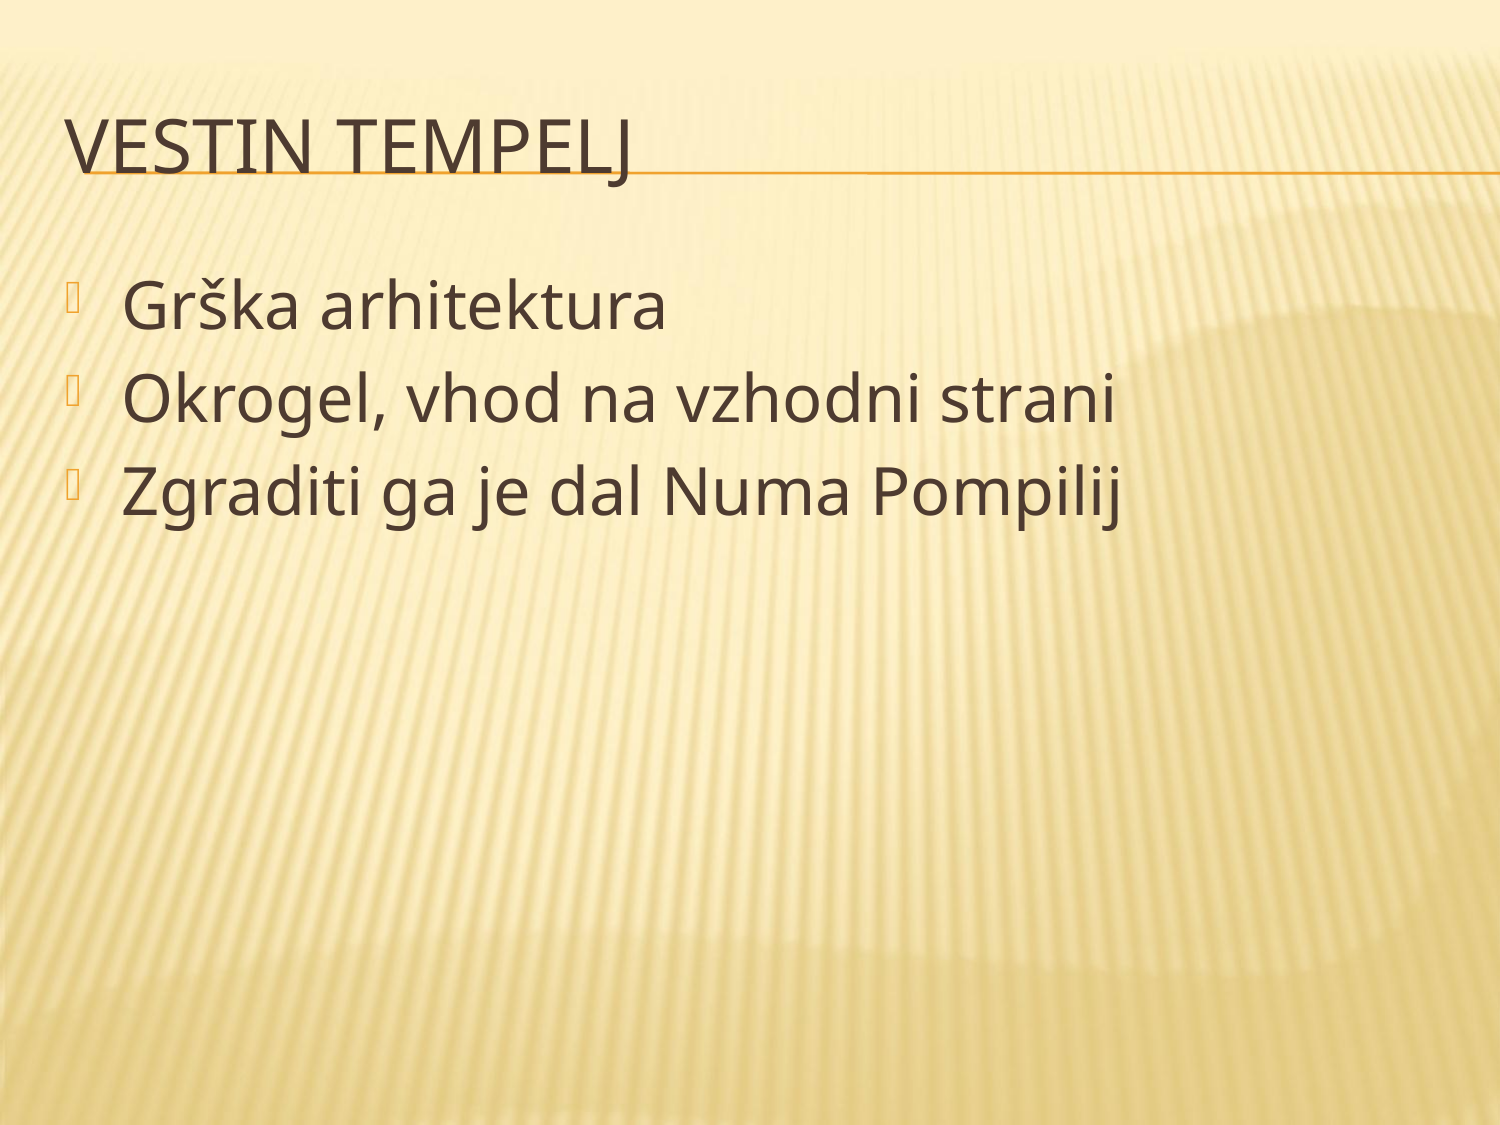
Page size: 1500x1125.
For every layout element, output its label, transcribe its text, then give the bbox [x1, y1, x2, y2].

picture [0, 0, 1500, 1125]
list Grška arhitektura Okrogel, vhod na vzhodni strani Zgraditi ga je dal Numa Pompilij [50, 254, 1475, 998]
title Vestin tempelj [50, 75, 1475, 213]
